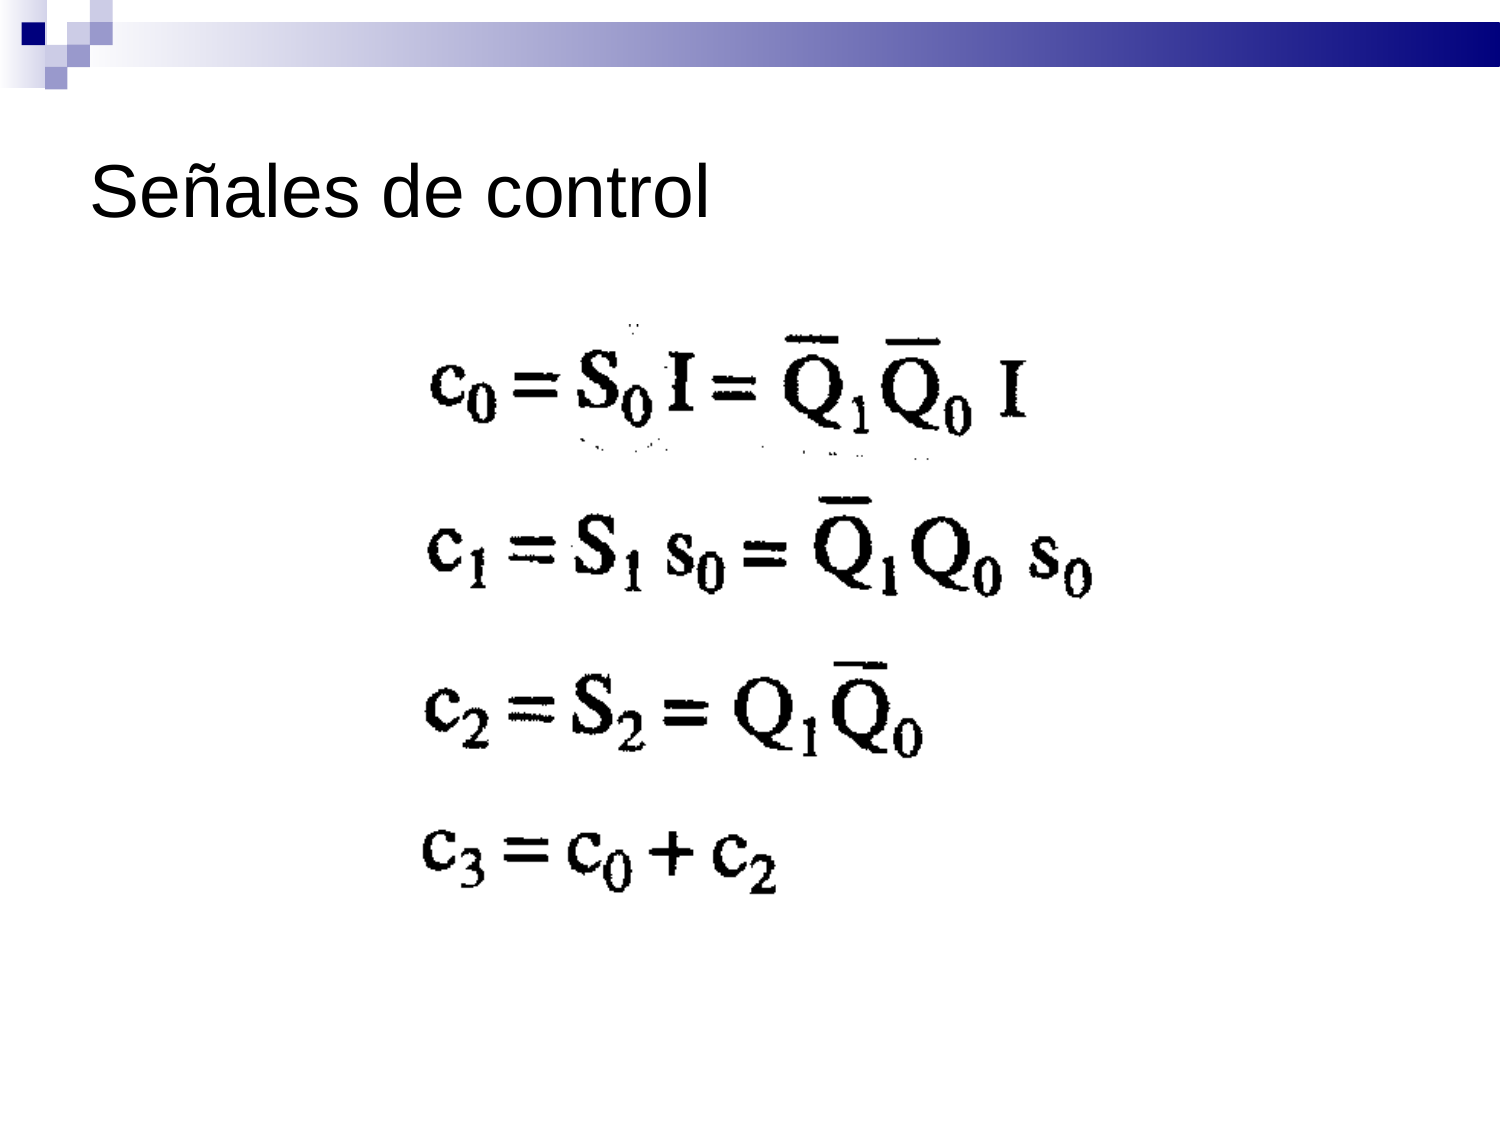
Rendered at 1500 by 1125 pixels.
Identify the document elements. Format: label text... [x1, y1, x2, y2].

picture [353, 324, 1147, 963]
title Señales de control [75, 75, 1426, 301]
